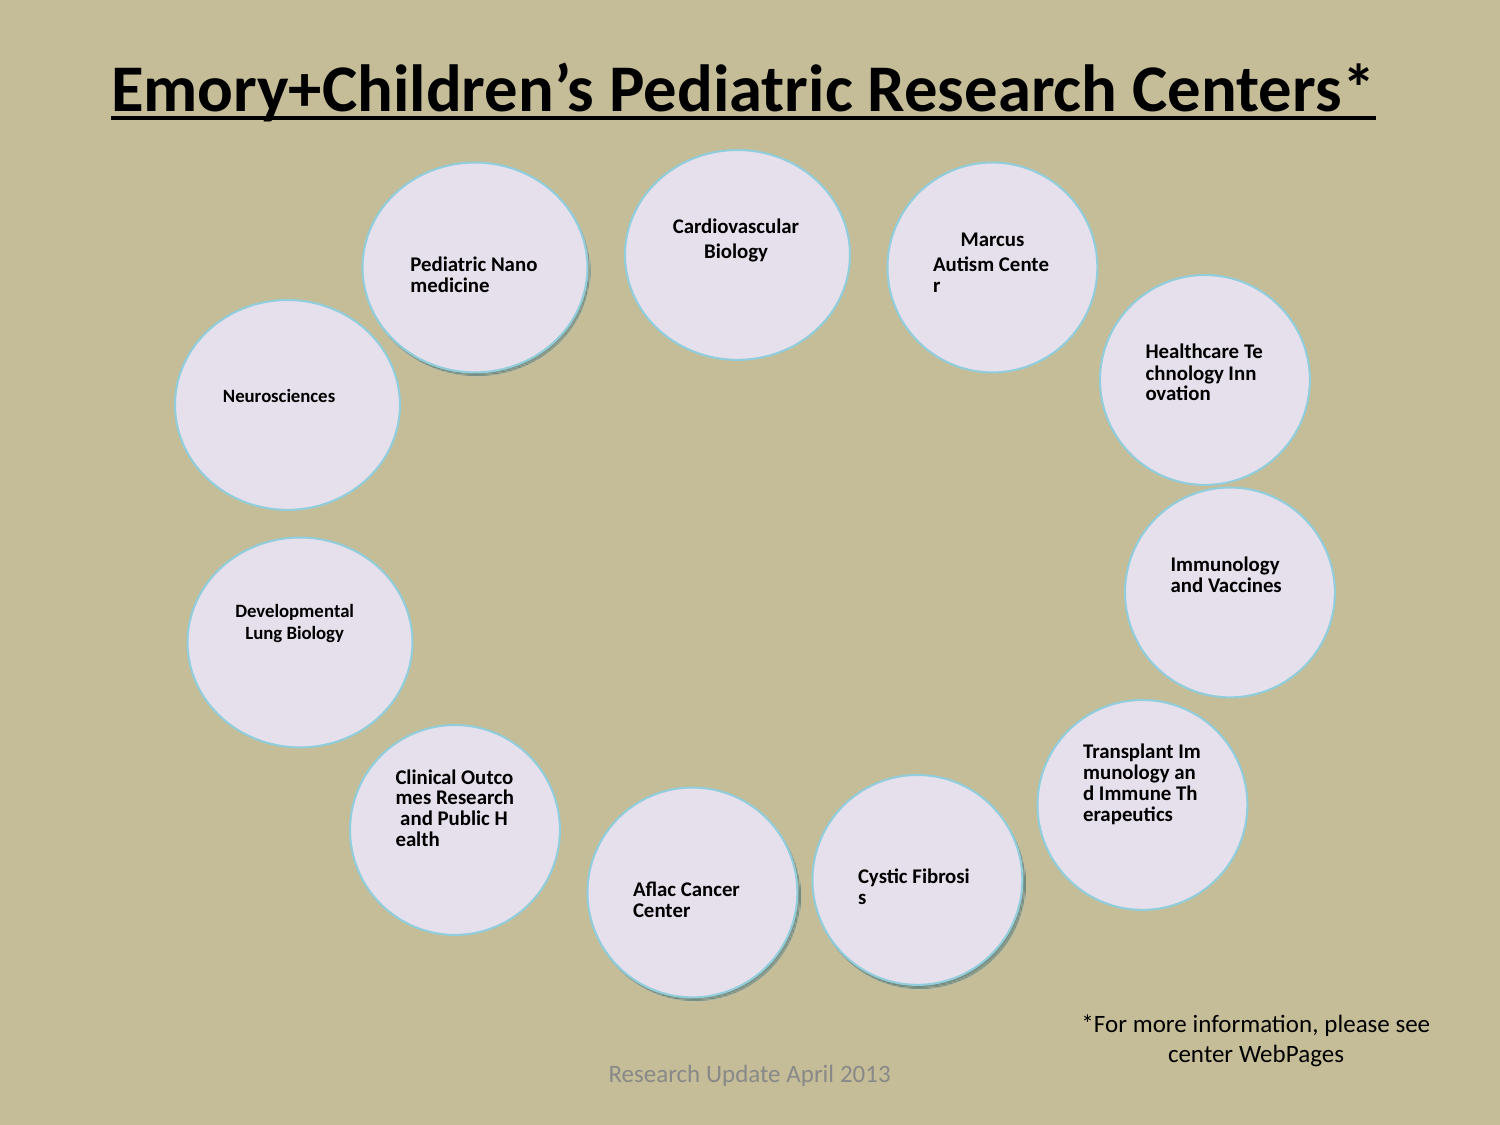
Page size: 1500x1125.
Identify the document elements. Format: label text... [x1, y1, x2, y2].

text_box Healthcare Technology Innovation [1100, 275, 1310, 485]
text_box Marcus Autism Center [887, 162, 1098, 373]
text_box Emory+Children’s Pediatric Research Centers* [50, 37, 1438, 133]
text_box Cystic Fibrosis [812, 774, 1023, 985]
text_box Transplant Immunology and Immune Therapeutics [1037, 699, 1248, 910]
text_box Clinical Outcomes Research and Public Health [350, 725, 560, 935]
text_box Immunology and Vaccines [1125, 487, 1335, 698]
text_box Research Update April 2013 [512, 1042, 988, 1103]
text_box Neurosciences [174, 299, 401, 510]
text_box Developmental Lung Biology [187, 537, 413, 748]
text_box *For more information, please see center WebPages [1062, 999, 1451, 1076]
text_box Aflac Cancer Center [587, 787, 798, 998]
text_box Pediatric Nanomedicine [362, 162, 588, 373]
text_box Cardiovascular Biology [624, 149, 851, 360]
